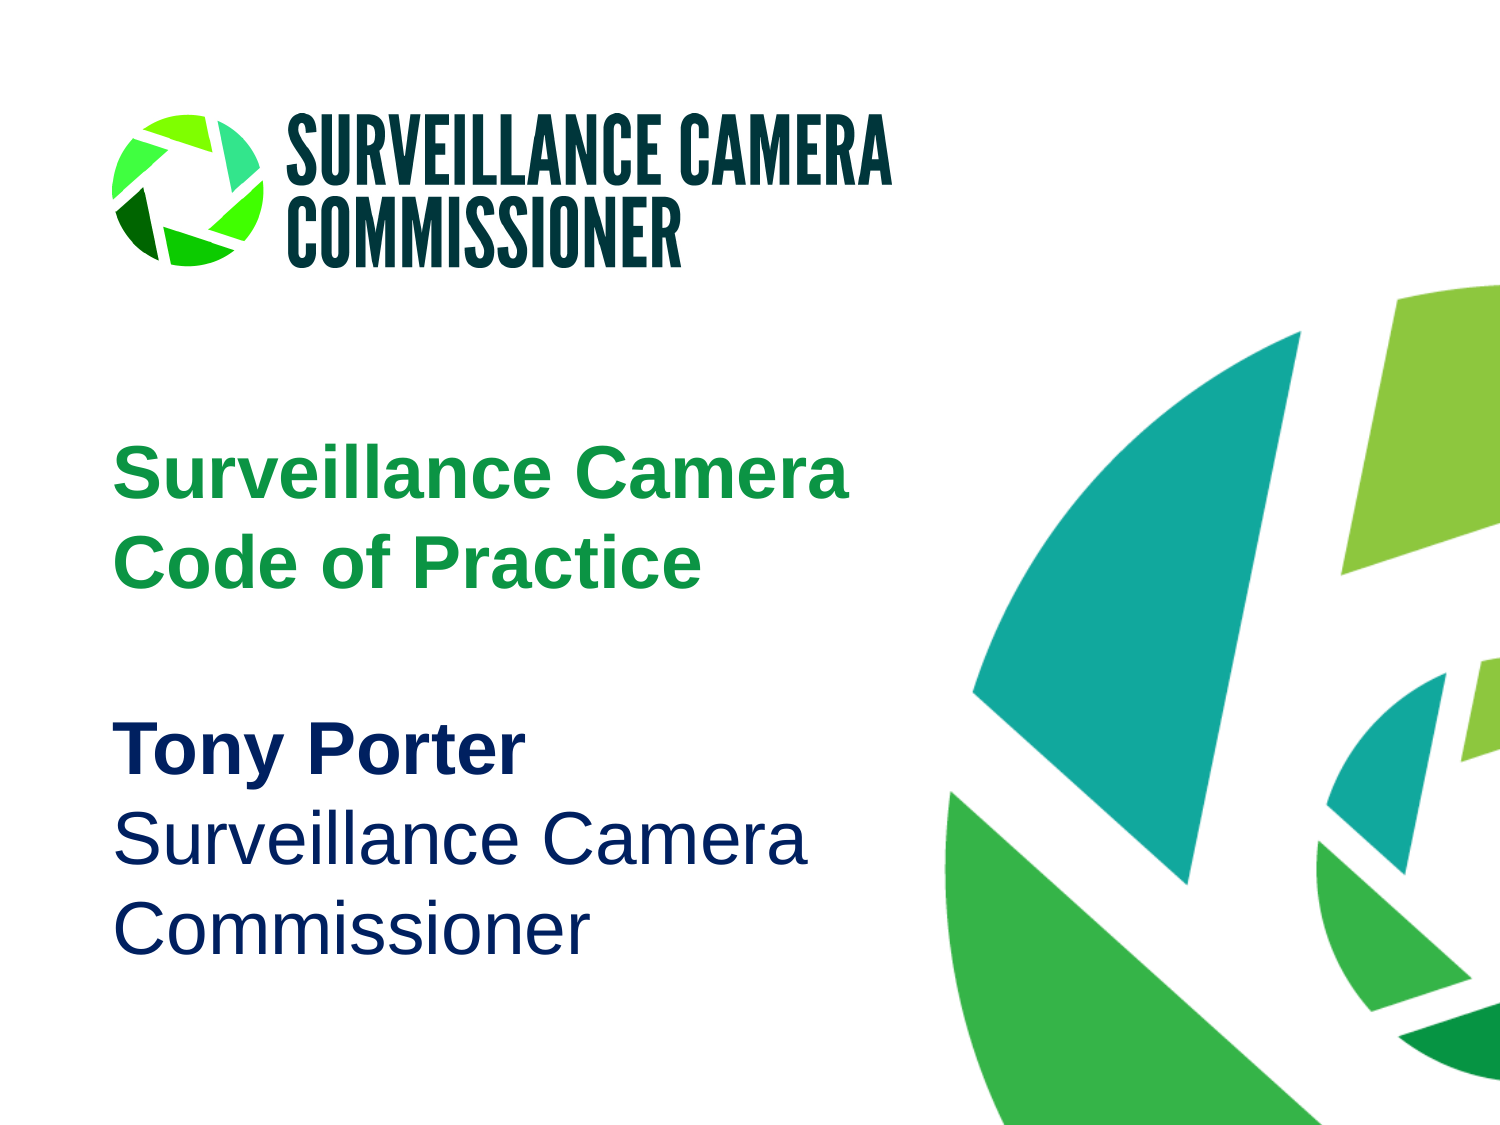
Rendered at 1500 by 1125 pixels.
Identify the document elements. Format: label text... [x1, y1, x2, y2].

text_box Tony Porter Surveillance Camera Commissioner [112, 699, 999, 988]
title Surveillance Camera Code of Practice [112, 423, 987, 666]
